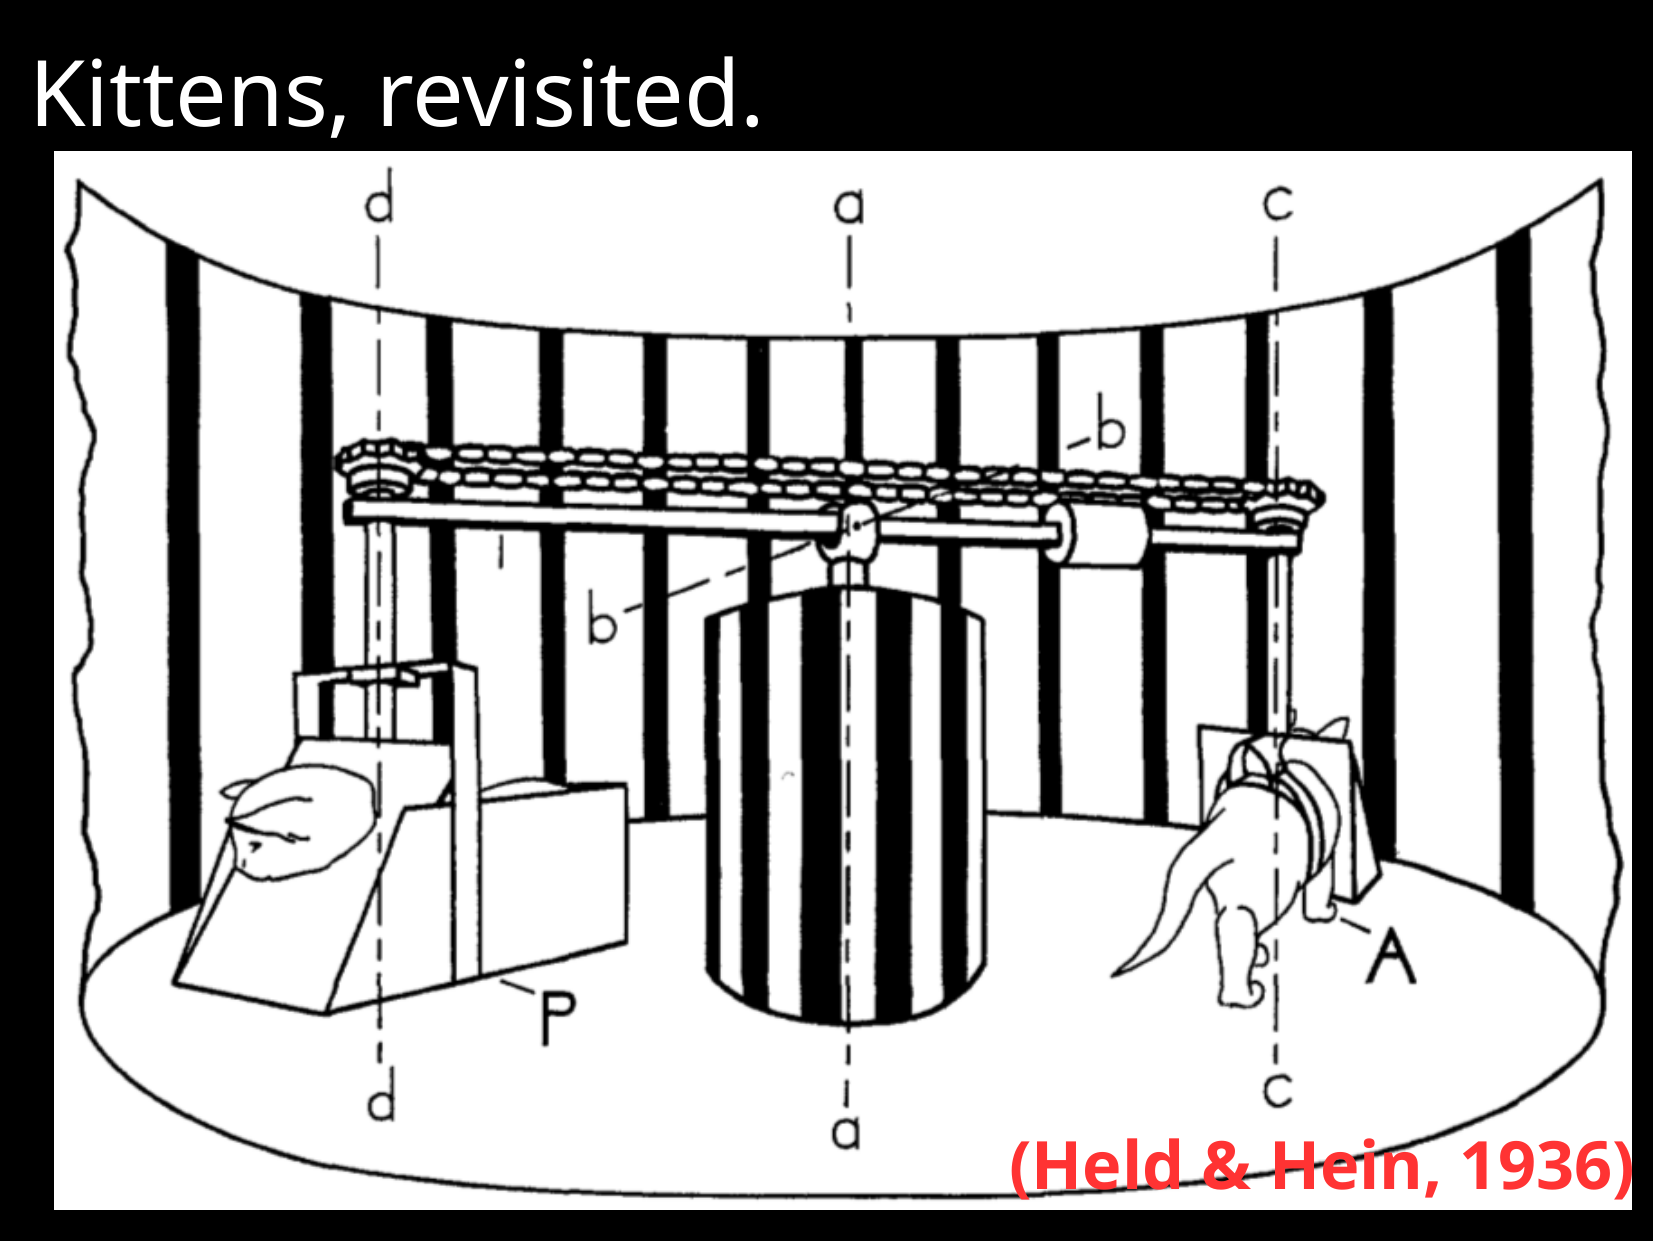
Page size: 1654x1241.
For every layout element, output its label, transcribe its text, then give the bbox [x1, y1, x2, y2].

text_box (Held & Hein, 1936) [1009, 1118, 1623, 1197]
title Kittens, revisited. [29, 25, 1518, 157]
picture [54, 151, 1632, 1210]
